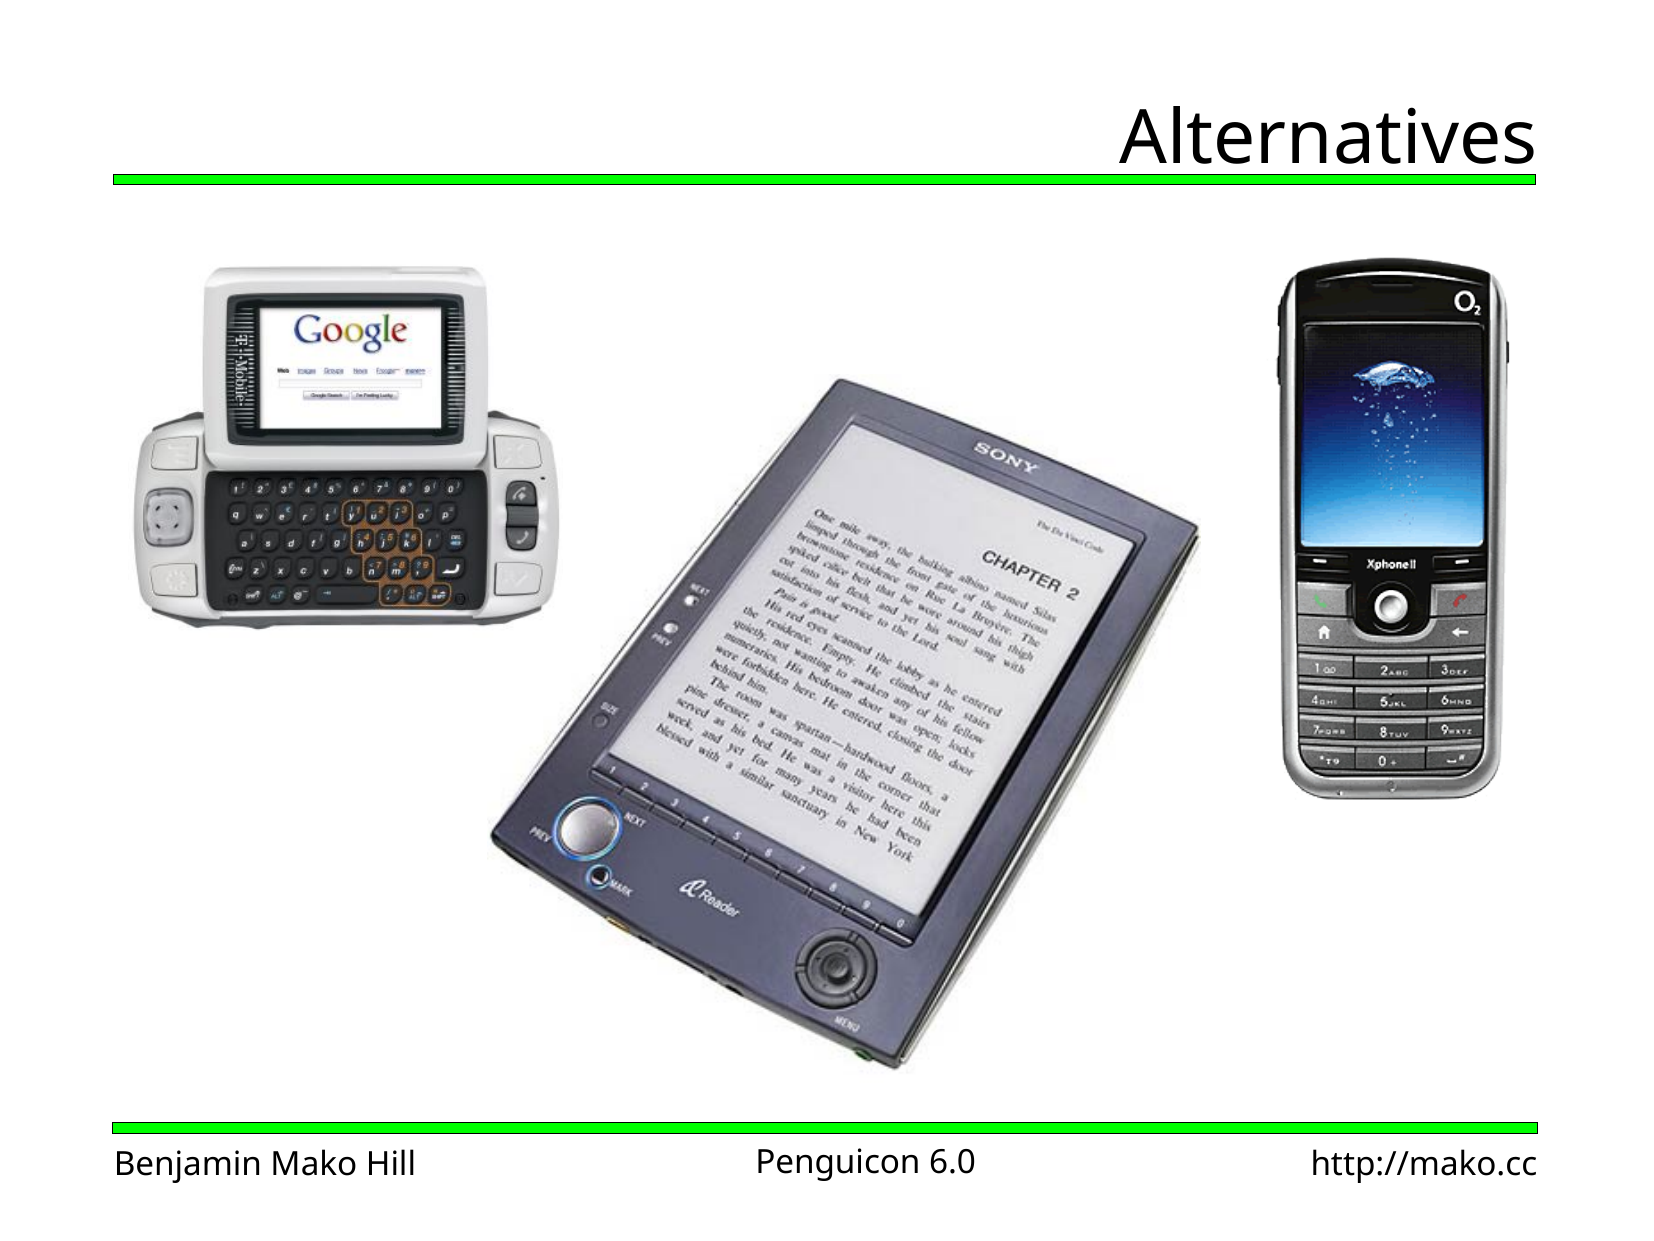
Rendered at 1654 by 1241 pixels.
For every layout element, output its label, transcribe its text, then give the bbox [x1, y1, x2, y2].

picture [128, 239, 1654, 1083]
title Alternatives [125, 70, 1538, 198]
